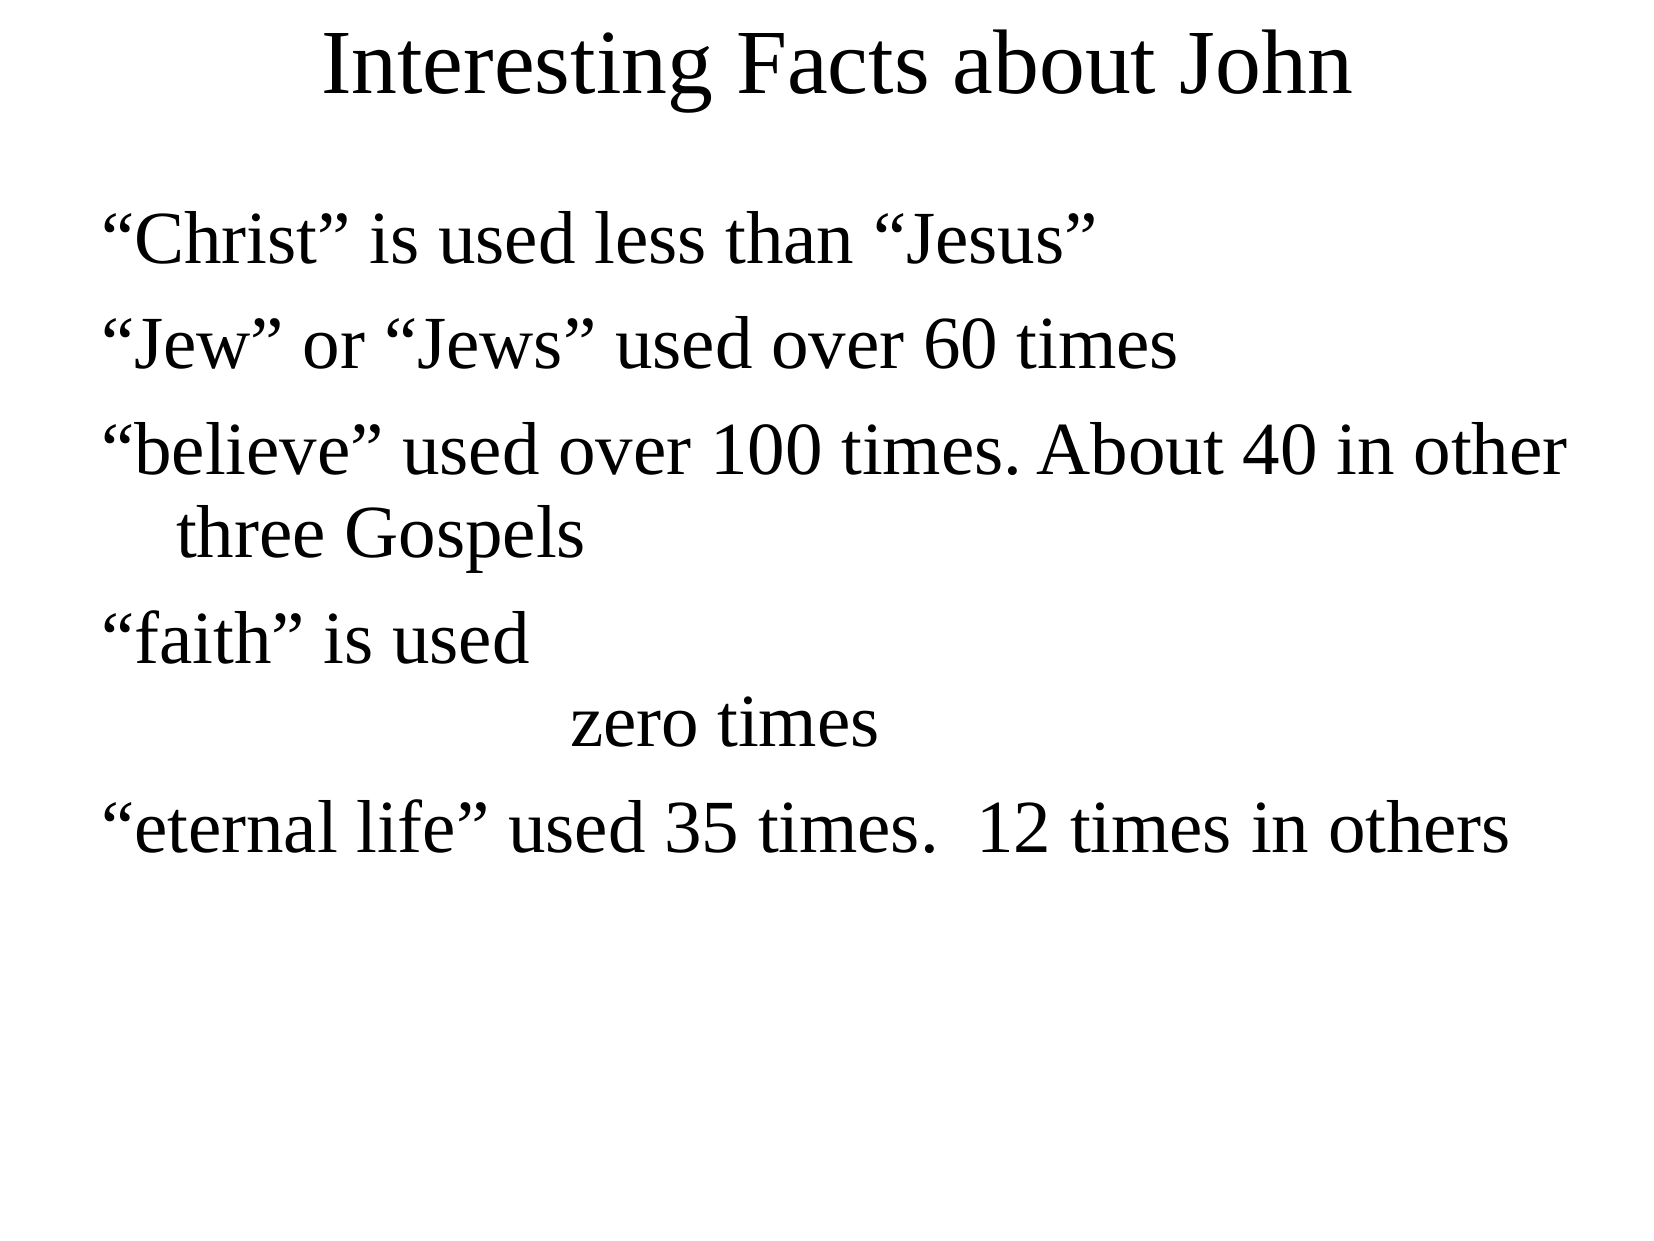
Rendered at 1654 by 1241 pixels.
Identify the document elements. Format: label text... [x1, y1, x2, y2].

text_box Interesting Facts about John “Christ” is used less than “Jesus” “Jew” or “Jews” used over 60 times “believe” used over 100 times. About 40 in other three Gospels “faith” is used zero times “eternal life” used 35 times. 12 times in others [11, 4, 1654, 1156]
